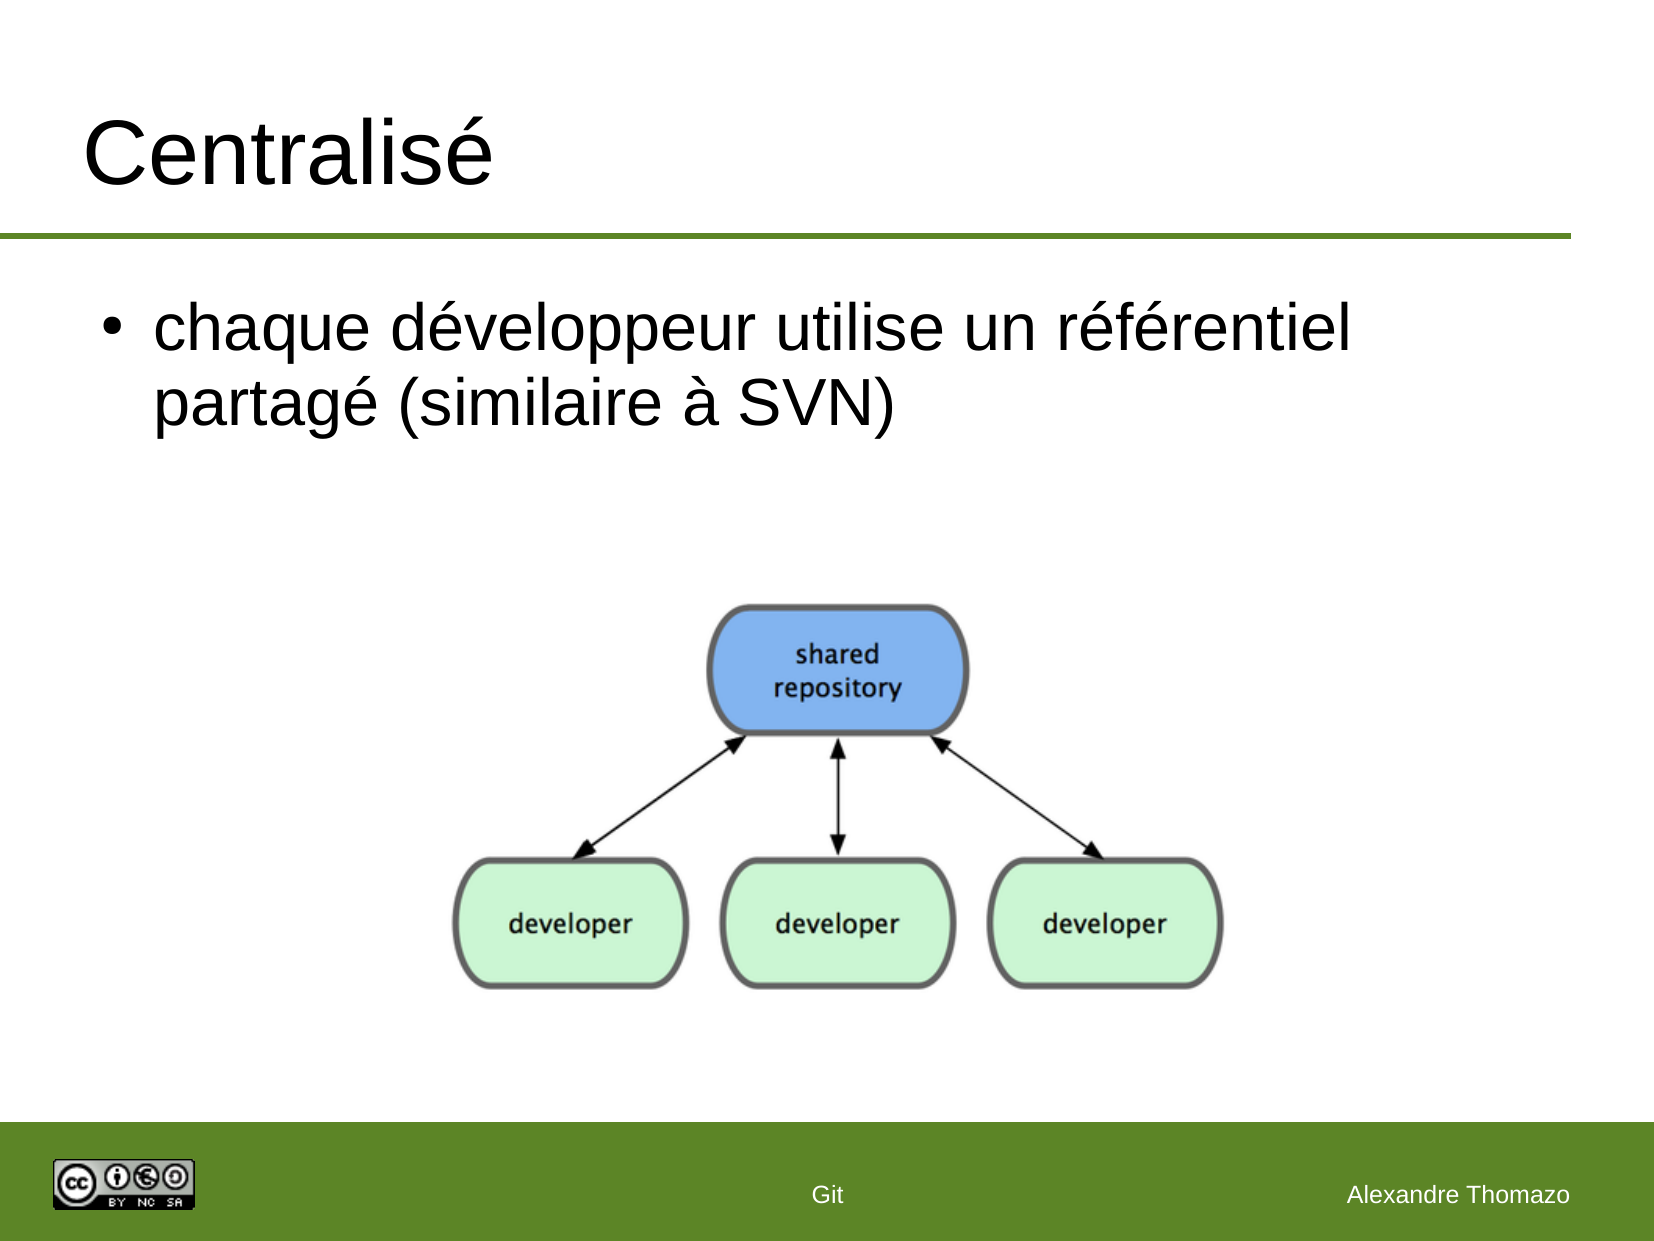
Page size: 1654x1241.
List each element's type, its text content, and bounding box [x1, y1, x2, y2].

picture [447, 601, 1229, 993]
list chaque développeur utilise un référentiel partagé (similaire à SVN) [82, 290, 1538, 1010]
picture [53, 1159, 195, 1210]
title Centralisé [82, 49, 1571, 257]
